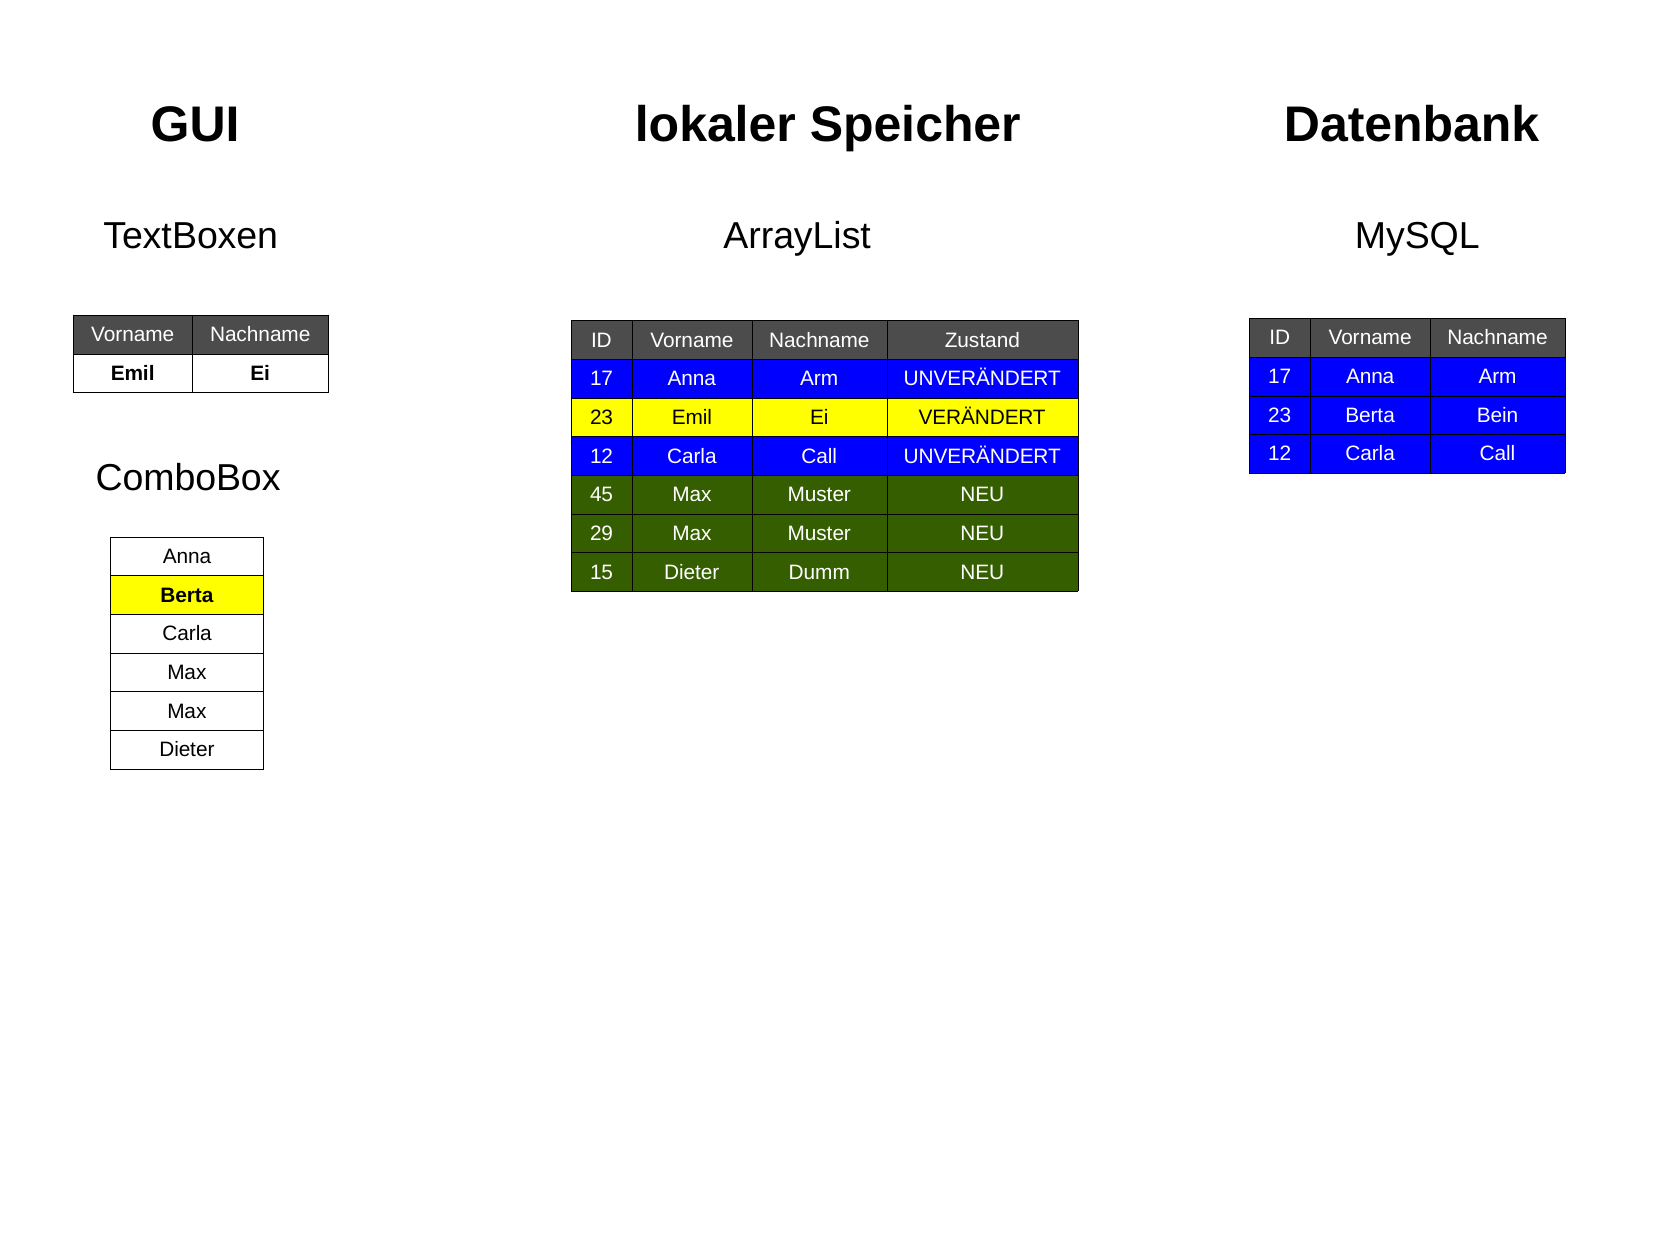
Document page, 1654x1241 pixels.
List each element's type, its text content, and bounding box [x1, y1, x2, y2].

table_header Anna [111, 538, 263, 575]
table_header Nachname [193, 316, 328, 354]
table_cell Muster [753, 515, 887, 552]
table_header ID [572, 321, 632, 359]
table_cell 17 [572, 360, 632, 398]
table_cell NEU [888, 515, 1078, 552]
table_cell Dumm [753, 553, 887, 591]
table_cell Carla [1311, 435, 1430, 473]
table_header Nachname [1431, 319, 1565, 357]
table_cell Berta [1311, 397, 1430, 434]
table_cell Emil [74, 355, 192, 392]
text_box MySQL [1340, 206, 1495, 264]
table_cell Dieter [633, 553, 752, 591]
table_cell Ei [753, 399, 887, 436]
table_cell Arm [753, 360, 887, 398]
table_cell 45 [572, 476, 632, 514]
table_cell 12 [1250, 435, 1310, 473]
table_cell UNVERÄNDERT [888, 360, 1078, 398]
table_cell Dieter [111, 731, 263, 769]
table_cell Max [111, 654, 263, 691]
table_cell Carla [633, 437, 752, 475]
table_cell Bein [1431, 397, 1565, 434]
table_cell Call [753, 437, 887, 475]
table_cell Muster [753, 476, 887, 514]
table_header Vorname [74, 316, 192, 354]
text_box ArrayList [708, 206, 886, 264]
table_header ID [1250, 319, 1310, 357]
text_box TextBoxen [88, 206, 293, 264]
table_cell Call [1431, 435, 1565, 473]
table_cell Berta [111, 576, 263, 614]
table_cell Arm [1431, 358, 1565, 396]
table_cell Ei [193, 355, 328, 392]
table_cell 17 [1250, 358, 1310, 396]
table_header Vorname [1311, 319, 1430, 357]
table_cell 23 [1250, 397, 1310, 434]
table_cell Max [633, 515, 752, 552]
text_box ComboBox [80, 448, 296, 506]
table_cell Max [111, 692, 263, 730]
text_box GUI [135, 88, 255, 161]
table_cell Max [633, 476, 752, 514]
table_cell 12 [572, 437, 632, 475]
table_cell UNVERÄNDERT [888, 437, 1078, 475]
table_header Vorname [633, 321, 752, 359]
table_cell VERÄNDERT [888, 399, 1078, 436]
table_header Zustand [888, 321, 1078, 359]
table_header Nachname [753, 321, 887, 359]
table_cell Anna [1311, 358, 1430, 396]
table_cell 23 [572, 399, 632, 436]
table_cell Carla [111, 615, 263, 653]
table_cell NEU [888, 476, 1078, 514]
text_box lokaler Speicher [620, 88, 1037, 161]
text_box Datenbank [1269, 88, 1555, 161]
table_cell 29 [572, 515, 632, 552]
table_cell Emil [633, 399, 752, 436]
table_cell Anna [633, 360, 752, 398]
table_cell NEU [888, 553, 1078, 591]
table_cell 15 [572, 553, 632, 591]
